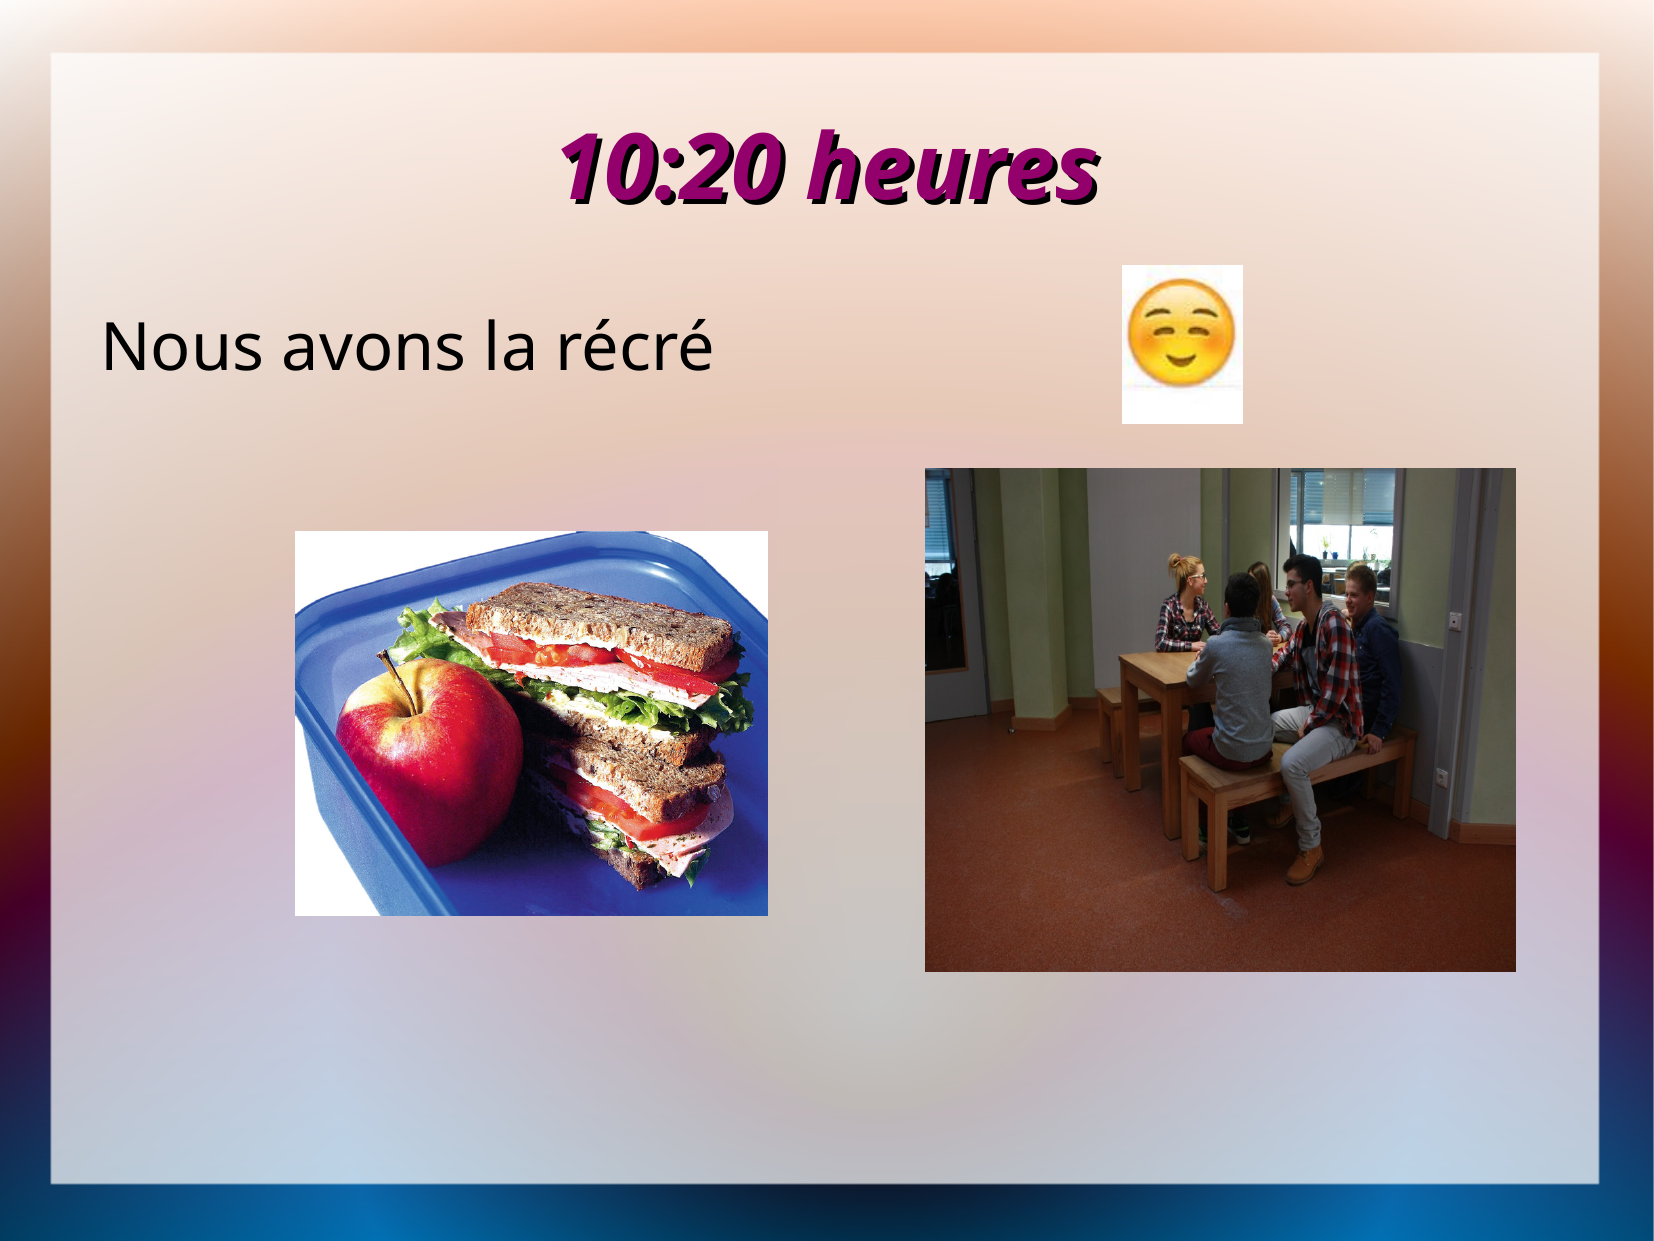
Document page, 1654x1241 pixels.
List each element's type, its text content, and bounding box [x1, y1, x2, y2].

list Nous avons la récré [82, 290, 1571, 1034]
picture [0, 0, 1654, 1241]
title 10:20 heures [82, 55, 1571, 263]
